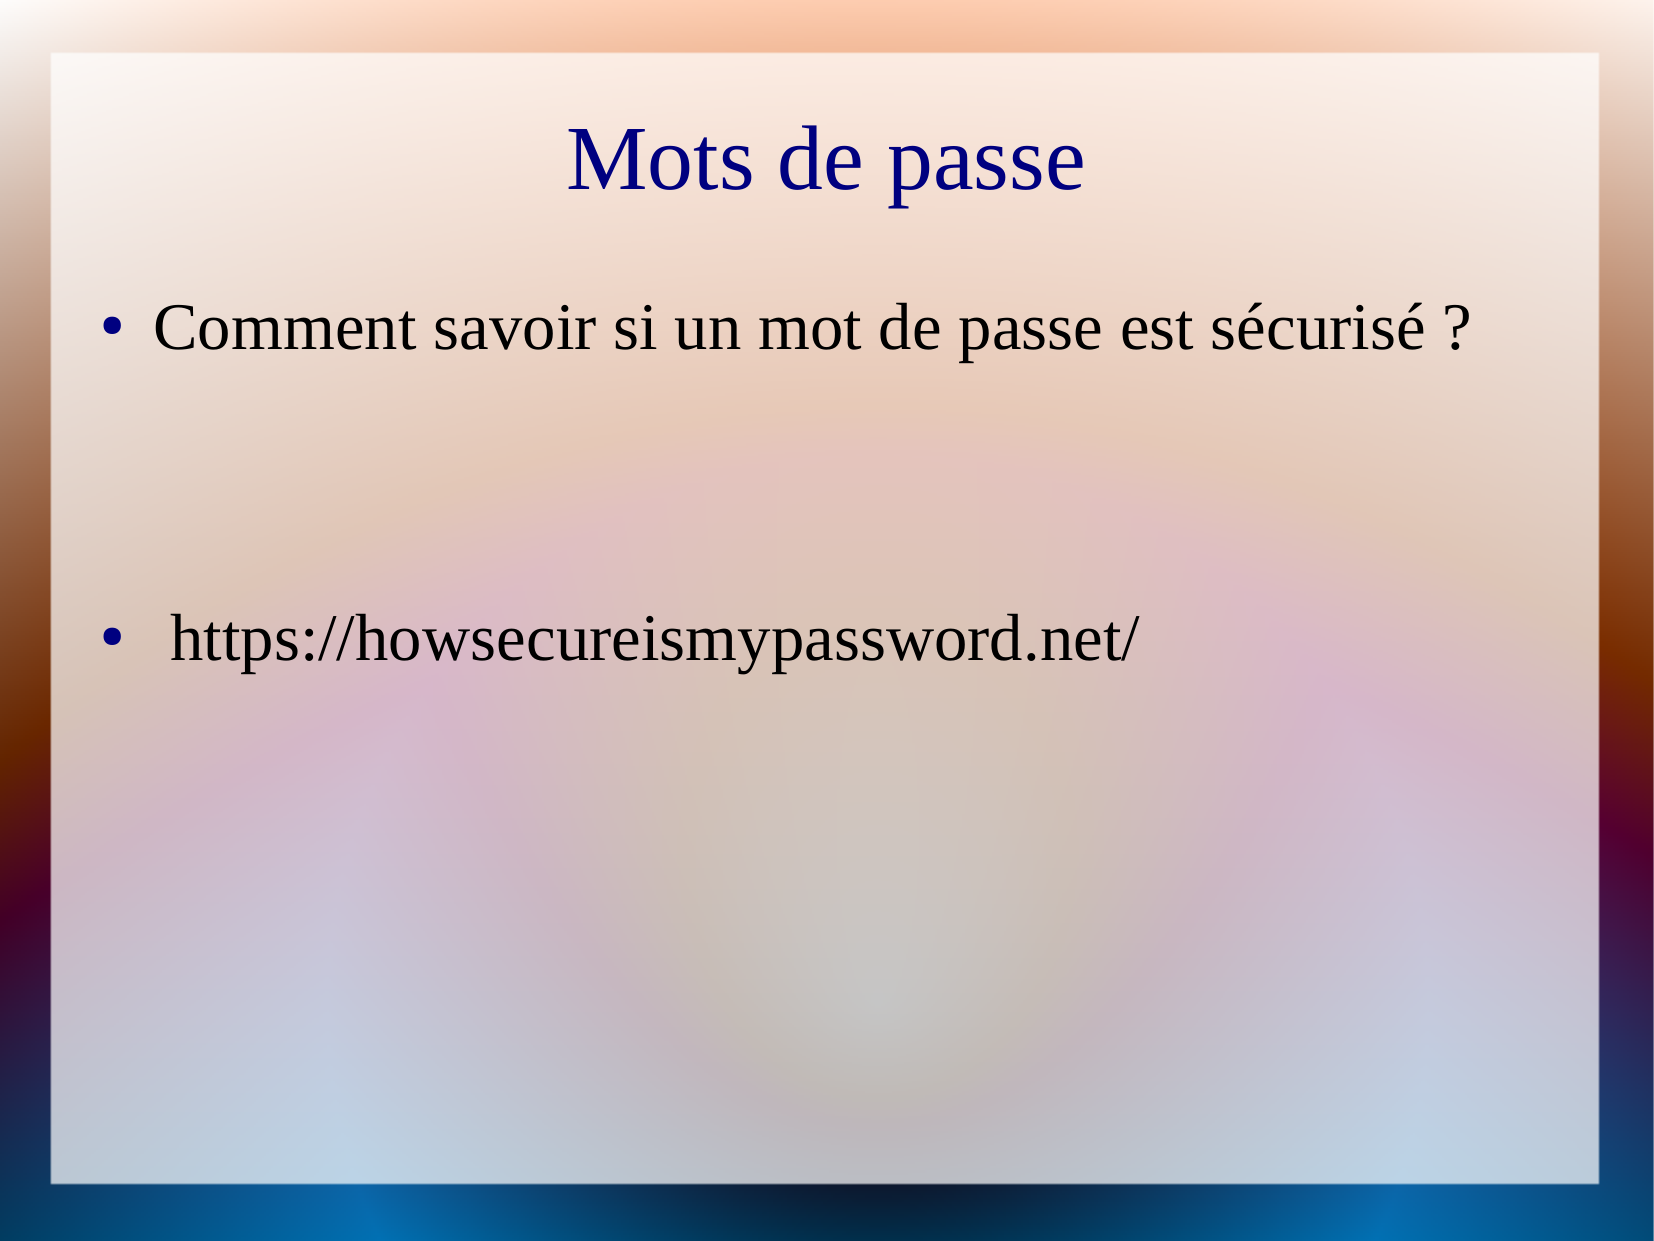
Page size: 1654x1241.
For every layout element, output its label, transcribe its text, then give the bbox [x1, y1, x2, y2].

title Mots de passe [82, 55, 1571, 263]
list Comment savoir si un mot de passe est sécurisé ? https://howsecureismypassword.net/ [82, 290, 1571, 1034]
picture [0, 0, 1654, 1241]
